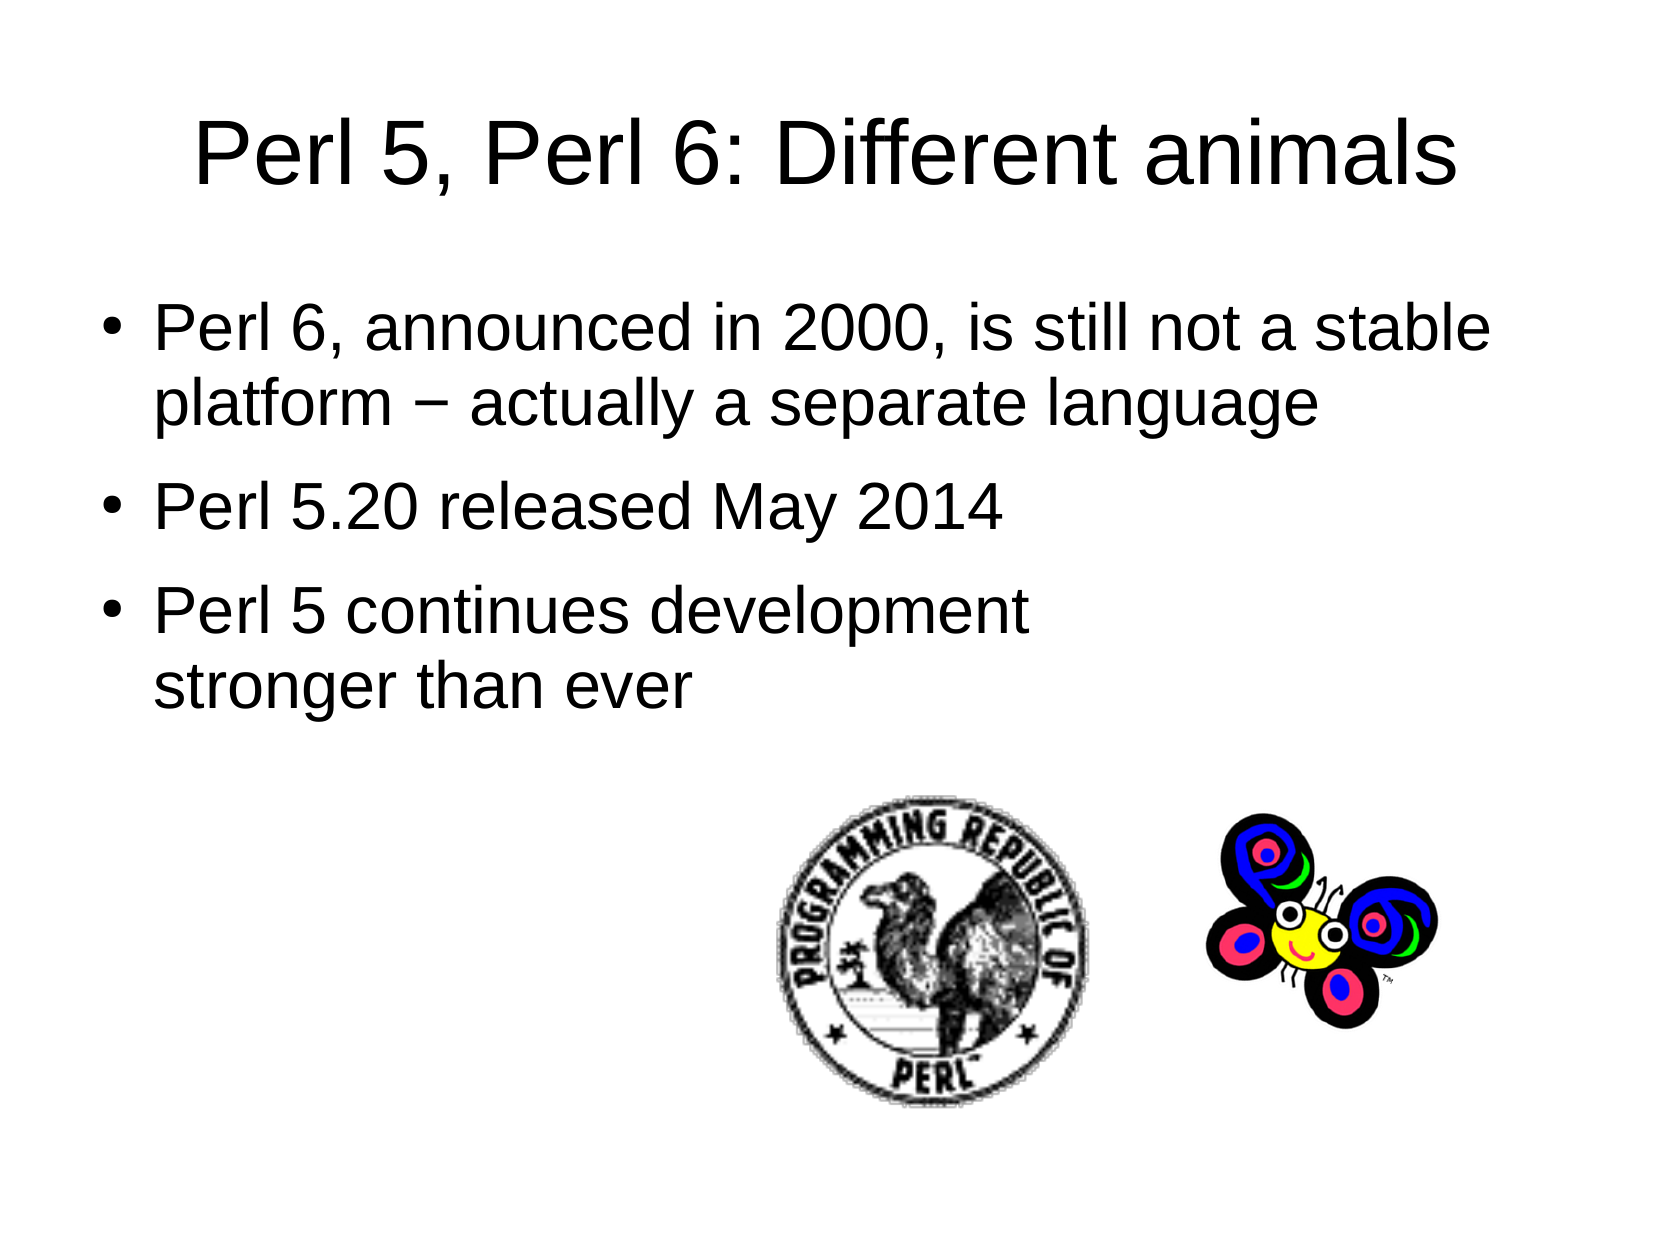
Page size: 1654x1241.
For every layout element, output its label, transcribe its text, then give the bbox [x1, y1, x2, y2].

title Perl 5, Perl 6: Different animals [82, 49, 1571, 257]
picture [1200, 809, 1442, 1036]
list Perl 6, announced in 2000, is still not a stable platform − actually a separate language Perl 5.20 released May 2014 Perl 5 continues development stronger than ever [82, 290, 1571, 1010]
picture [775, 794, 1096, 1115]
